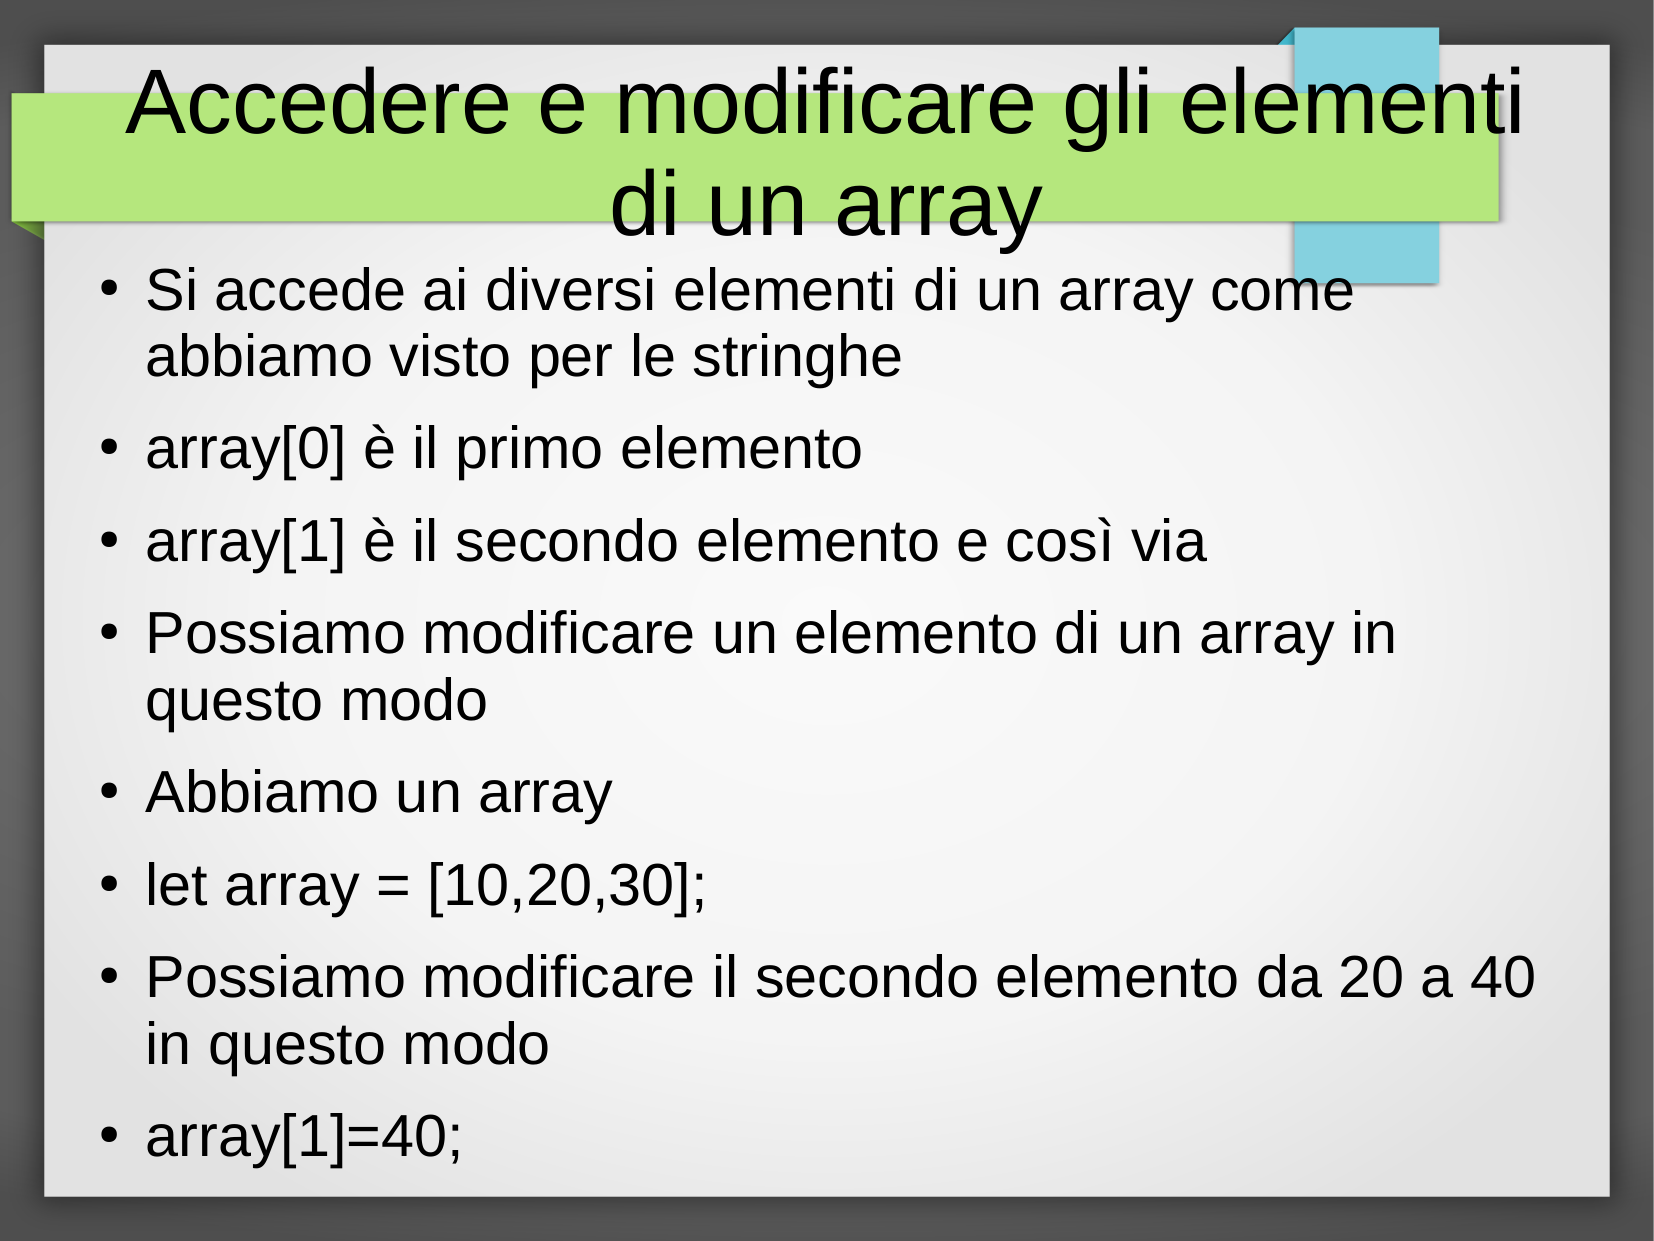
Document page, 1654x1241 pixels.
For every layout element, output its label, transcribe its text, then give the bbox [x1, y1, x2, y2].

title Accedere e modificare gli elementi di un array [82, 49, 1571, 256]
list Si accede ai diversi elementi di un array come abbiamo visto per le stringhe array[0] è il primo elemento array[1] è il secondo elemento e così via Possiamo modificare un elemento di un array in questo modo Abbiamo un array let array = [10,20,30]; Possiamo modificare il secondo elemento da 20 a 40 in questo modo array[1]=40; [82, 256, 1571, 1170]
picture [0, 0, 1654, 1241]
